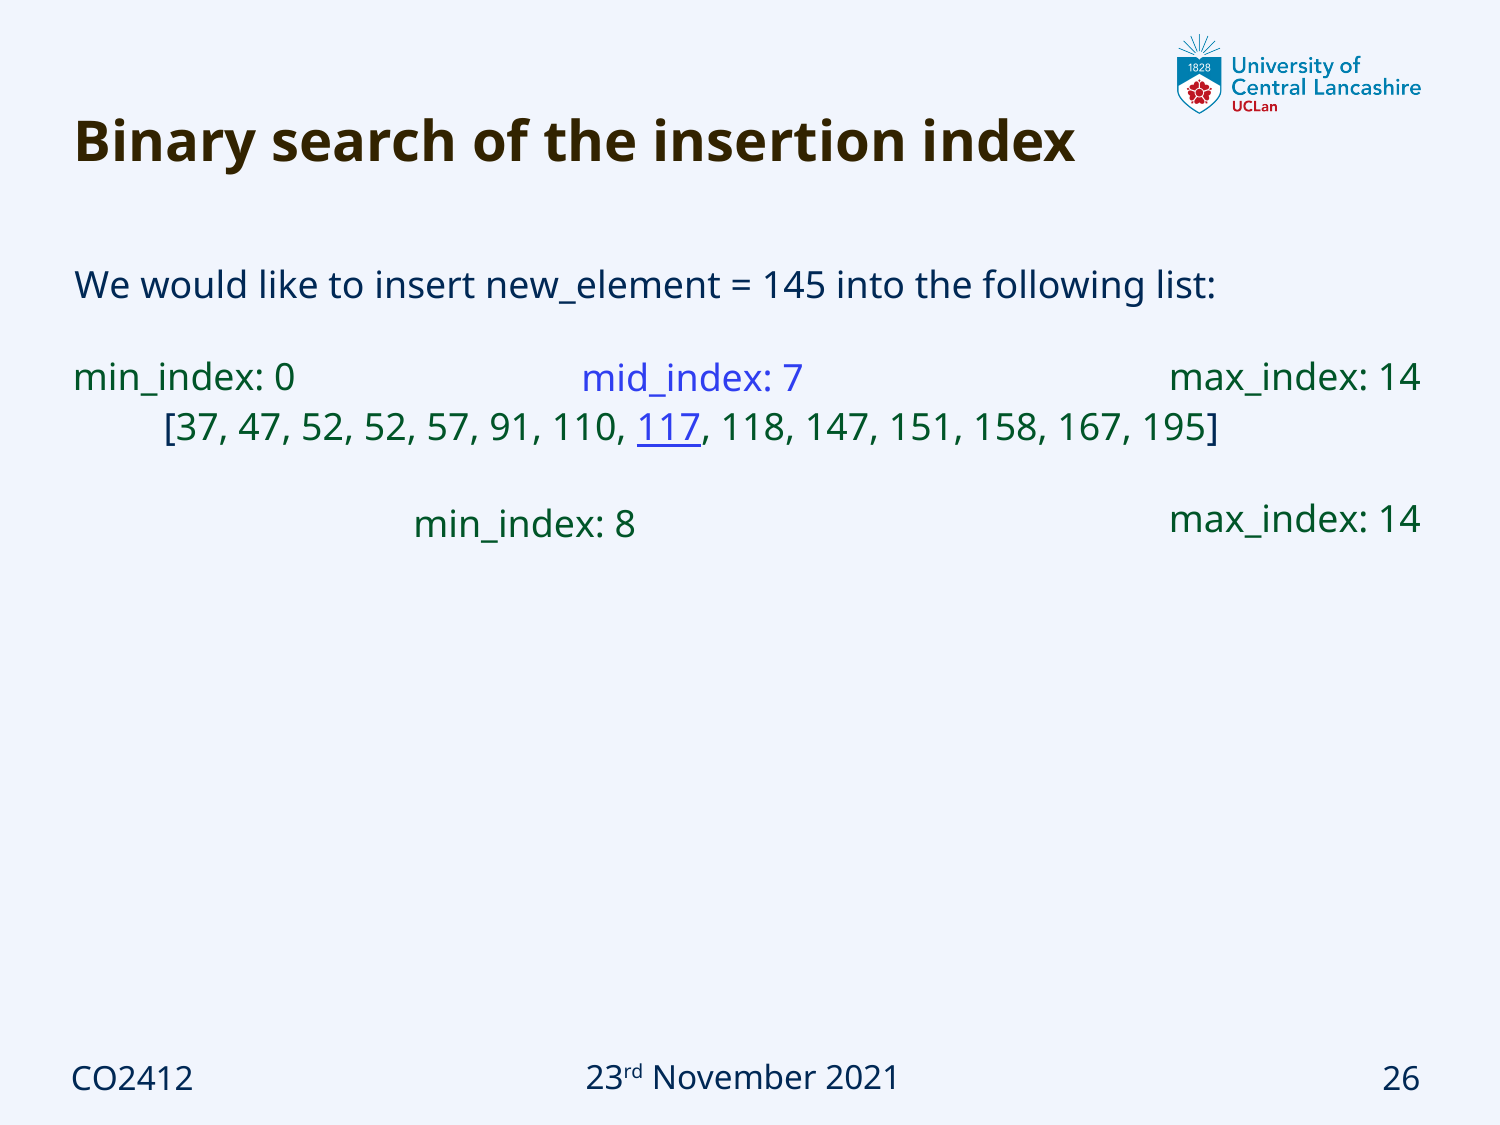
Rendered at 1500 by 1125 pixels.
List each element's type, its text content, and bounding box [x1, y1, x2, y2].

picture [1177, 34, 1421, 54]
text_box min_index: 8 [395, 492, 655, 552]
text_box max_index: 14 [1153, 487, 1438, 548]
text_box min_index: 0 [54, 345, 314, 406]
title Binary search of the insertion index [58, 54, 1500, 224]
text_box max_index: 14 [1153, 346, 1438, 406]
text_box We would like to insert new_element = 145 into the following list: [59, 245, 1435, 314]
text_box [37, 47, 52, 52, 57, 91, 110, 117, 118, 147, 151, 158, 167, 195] [148, 395, 1286, 456]
text_box mid_index: 7 [550, 346, 835, 406]
